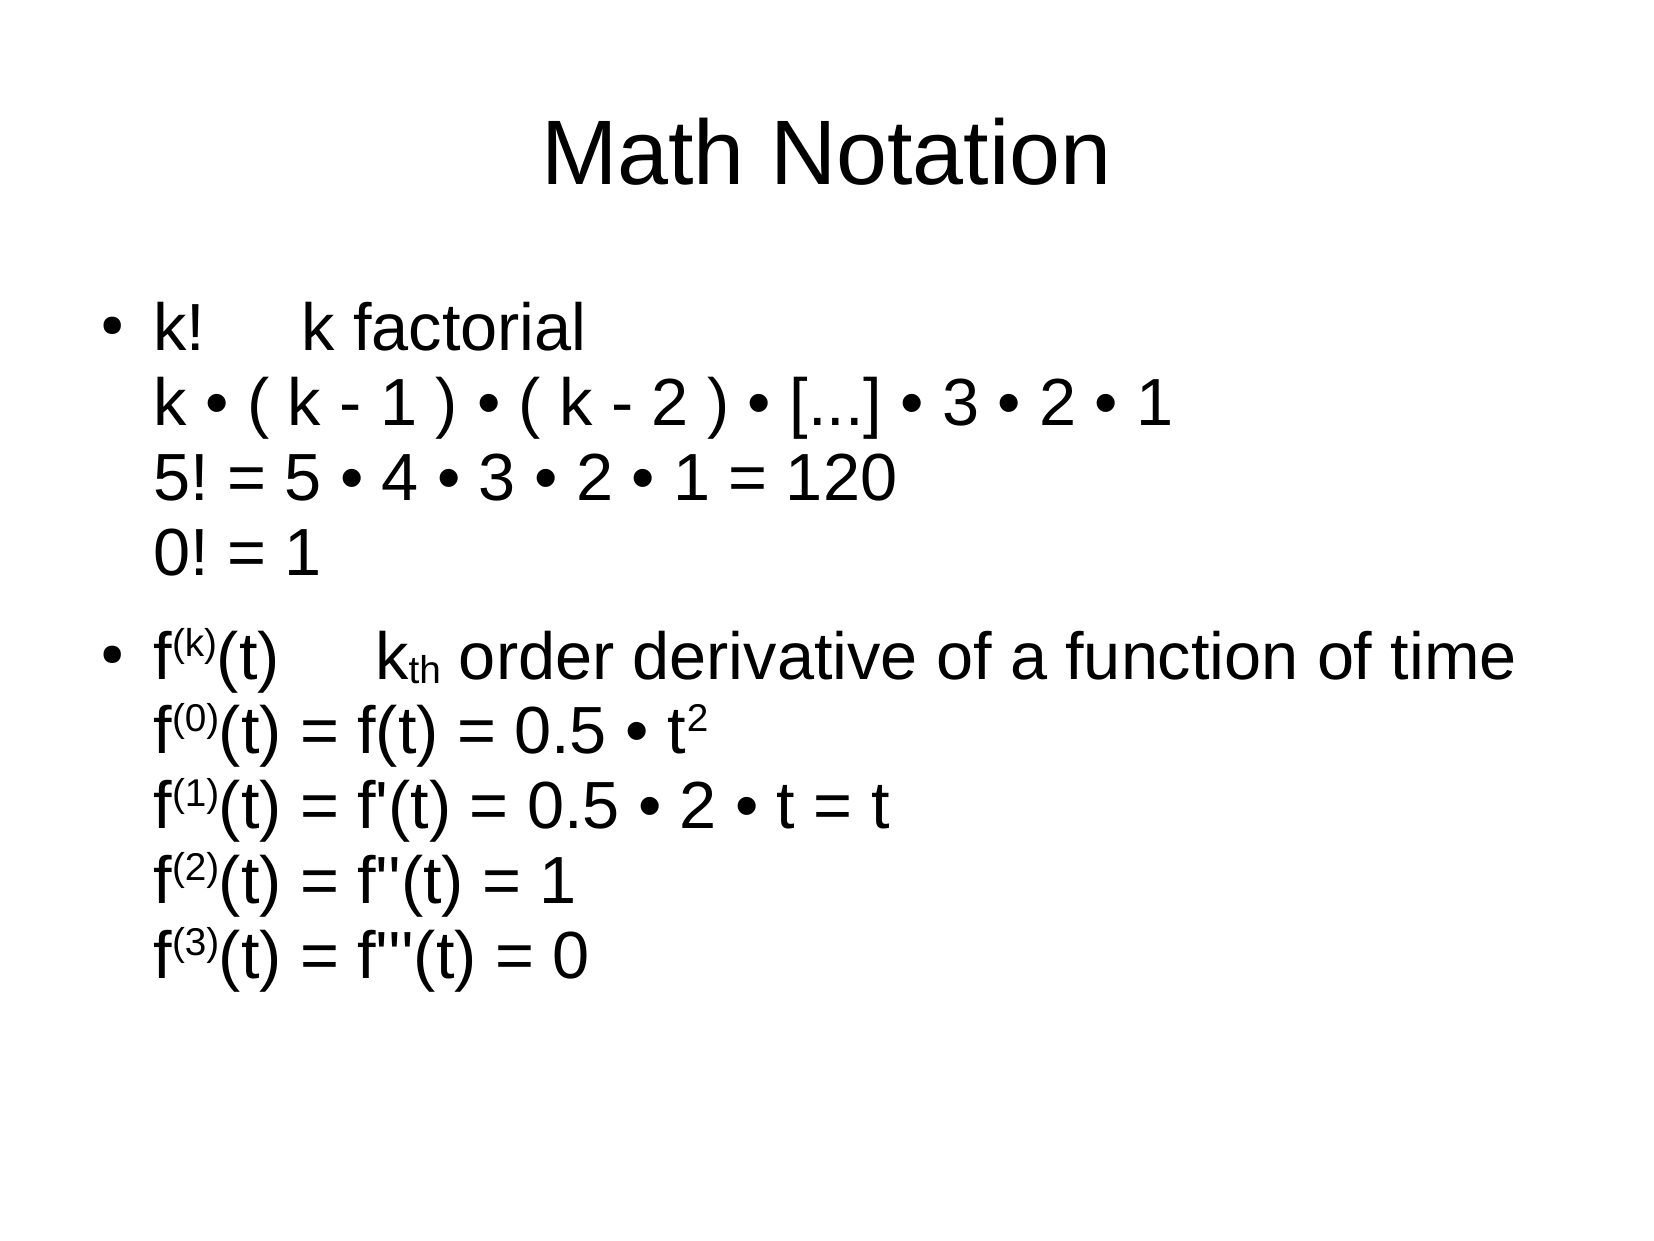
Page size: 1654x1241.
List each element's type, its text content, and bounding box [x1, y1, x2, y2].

title Math Notation [82, 49, 1571, 257]
list k! k factorial k • ( k - 1 ) • ( k - 2 ) • [...] • 3 • 2 • 1 5! = 5 • 4 • 3 • 2 • 1 = 120 0! = 1 f(k)(t) kth order derivative of a function of time f(0)(t) = f(t) = 0.5 • t2 f(1)(t) = f'(t) = 0.5 • 2 • t = t f(2)(t) = f''(t) = 1 f(3)(t) = f'''(t) = 0 [82, 290, 1571, 1109]
